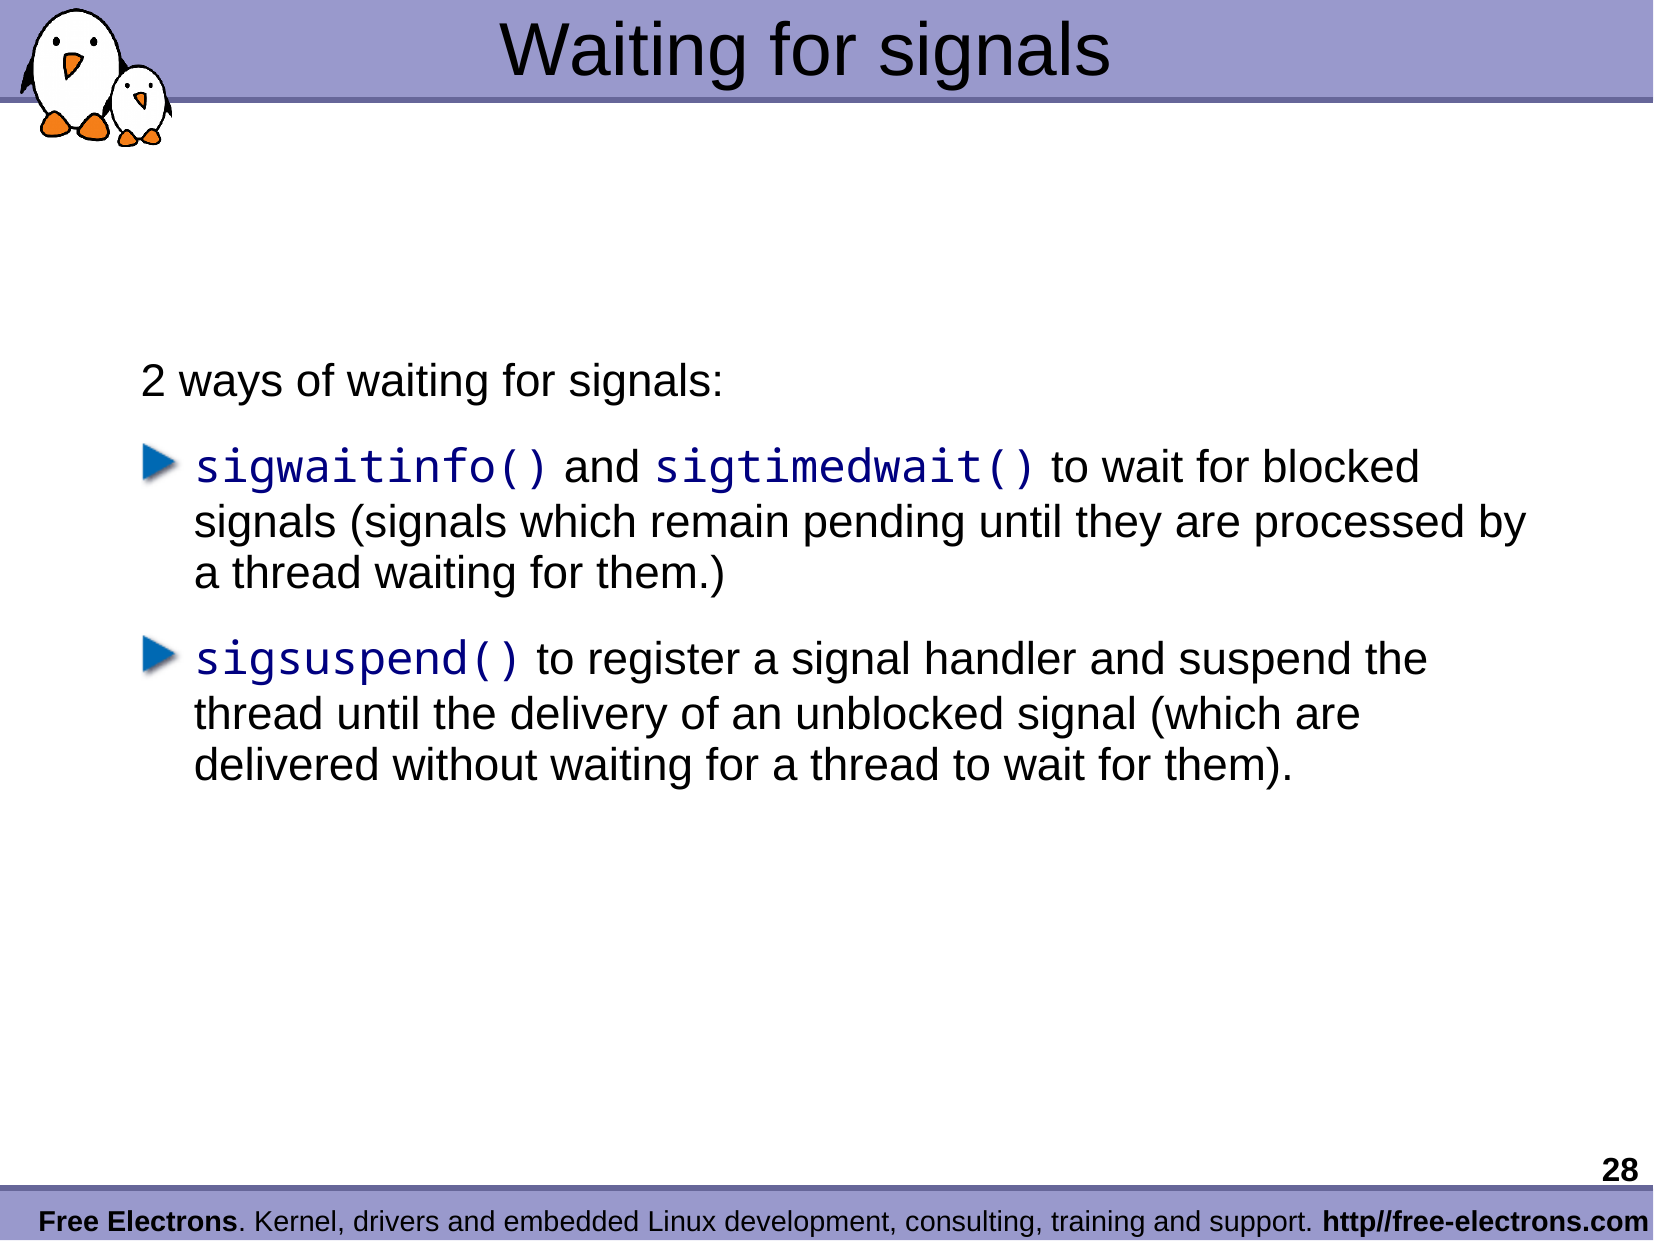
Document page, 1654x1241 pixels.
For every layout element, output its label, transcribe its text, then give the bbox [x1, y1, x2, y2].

list 2 ways of waiting for signals: sigwaitinfo() and sigtimedwait() to wait for blocked signals (signals which remain pending until they are processed by a thread waiting for them.) sigsuspend() to register a signal handler and suspend the thread until the delivery of an unblocked signal (which are delivered without waiting for a thread to wait for them). [122, 354, 1535, 858]
title Waiting for signals [60, 0, 1551, 100]
picture [20, 8, 172, 147]
